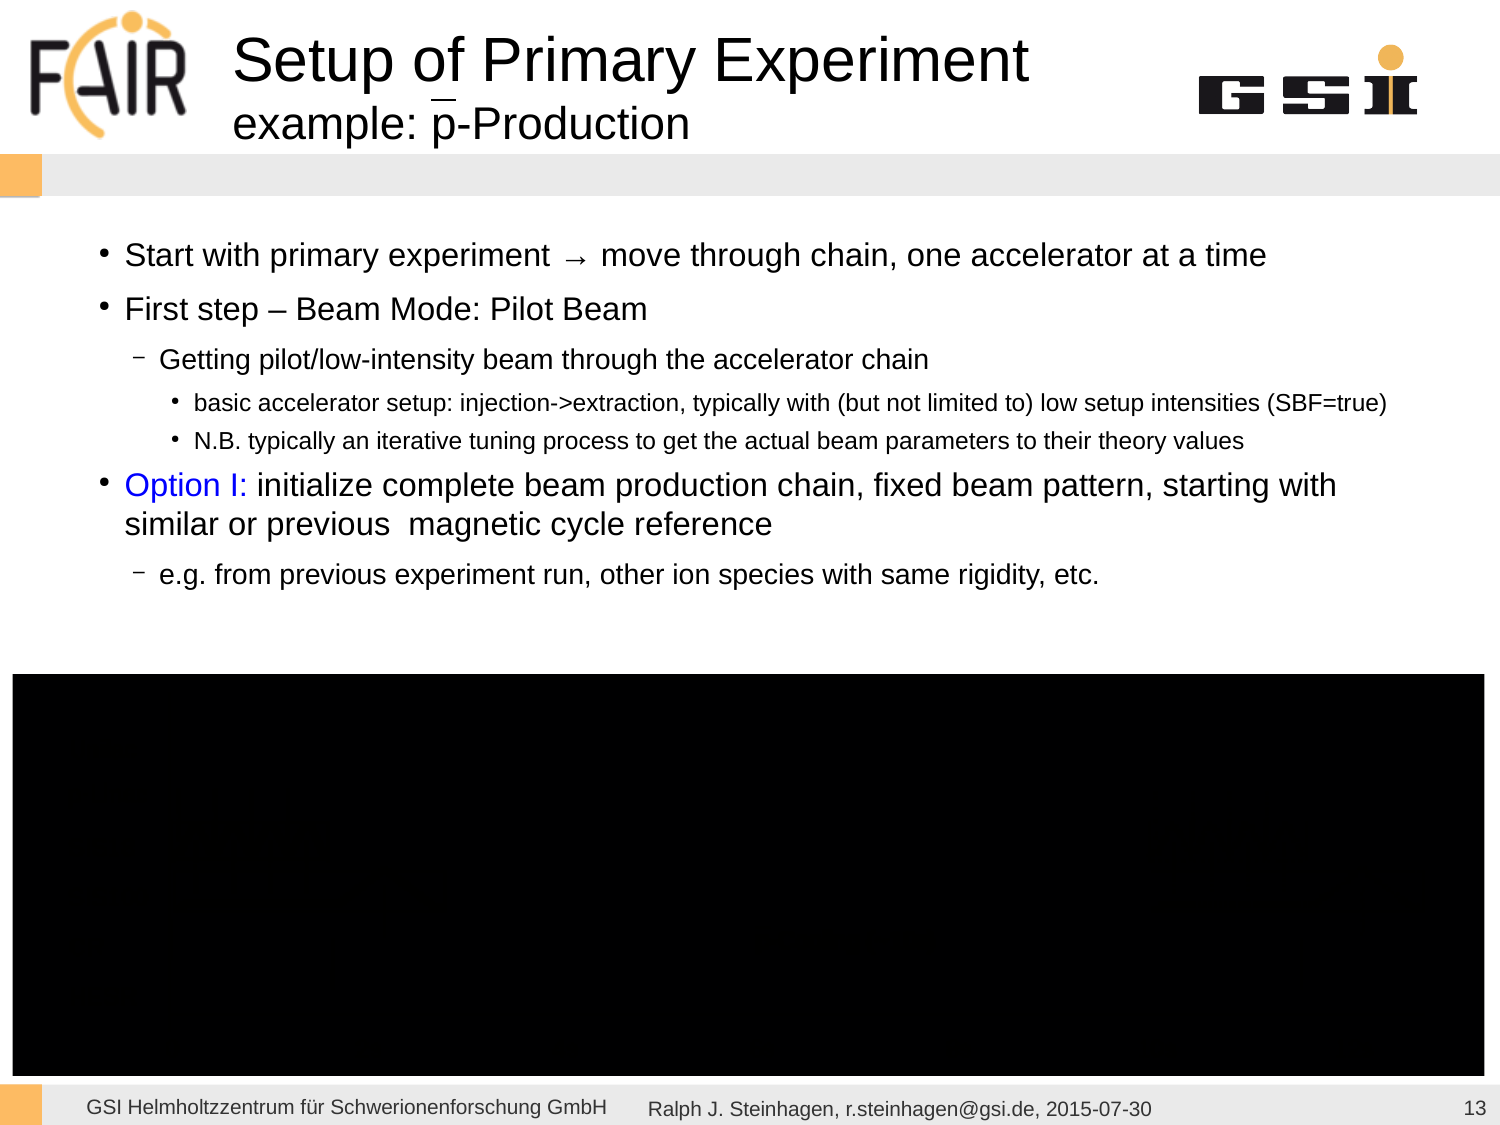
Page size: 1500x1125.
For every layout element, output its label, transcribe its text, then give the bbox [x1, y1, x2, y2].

list Start with primary experiment → move through chain, one accelerator at a time First step – Beam Mode: Pilot Beam Getting pilot/low-intensity beam through the accelerator chain basic accelerator setup: injection->extraction, typically with (but not limited to) low setup intensities (SBF=true) N.B. typically an iterative tuning process to get the actual beam parameters to their theory values Option I: initialize complete beam production chain, fixed beam pattern, starting with similar or previous magnetic cycle reference e.g. from previous experiment run, other ion species with same rigidity, etc. [75, 226, 1425, 620]
picture [1197, 42, 1419, 117]
picture [30, 9, 187, 141]
picture [12, 674, 1485, 1076]
title Setup of Primary Experiment example: p-Production [217, 20, 1109, 147]
